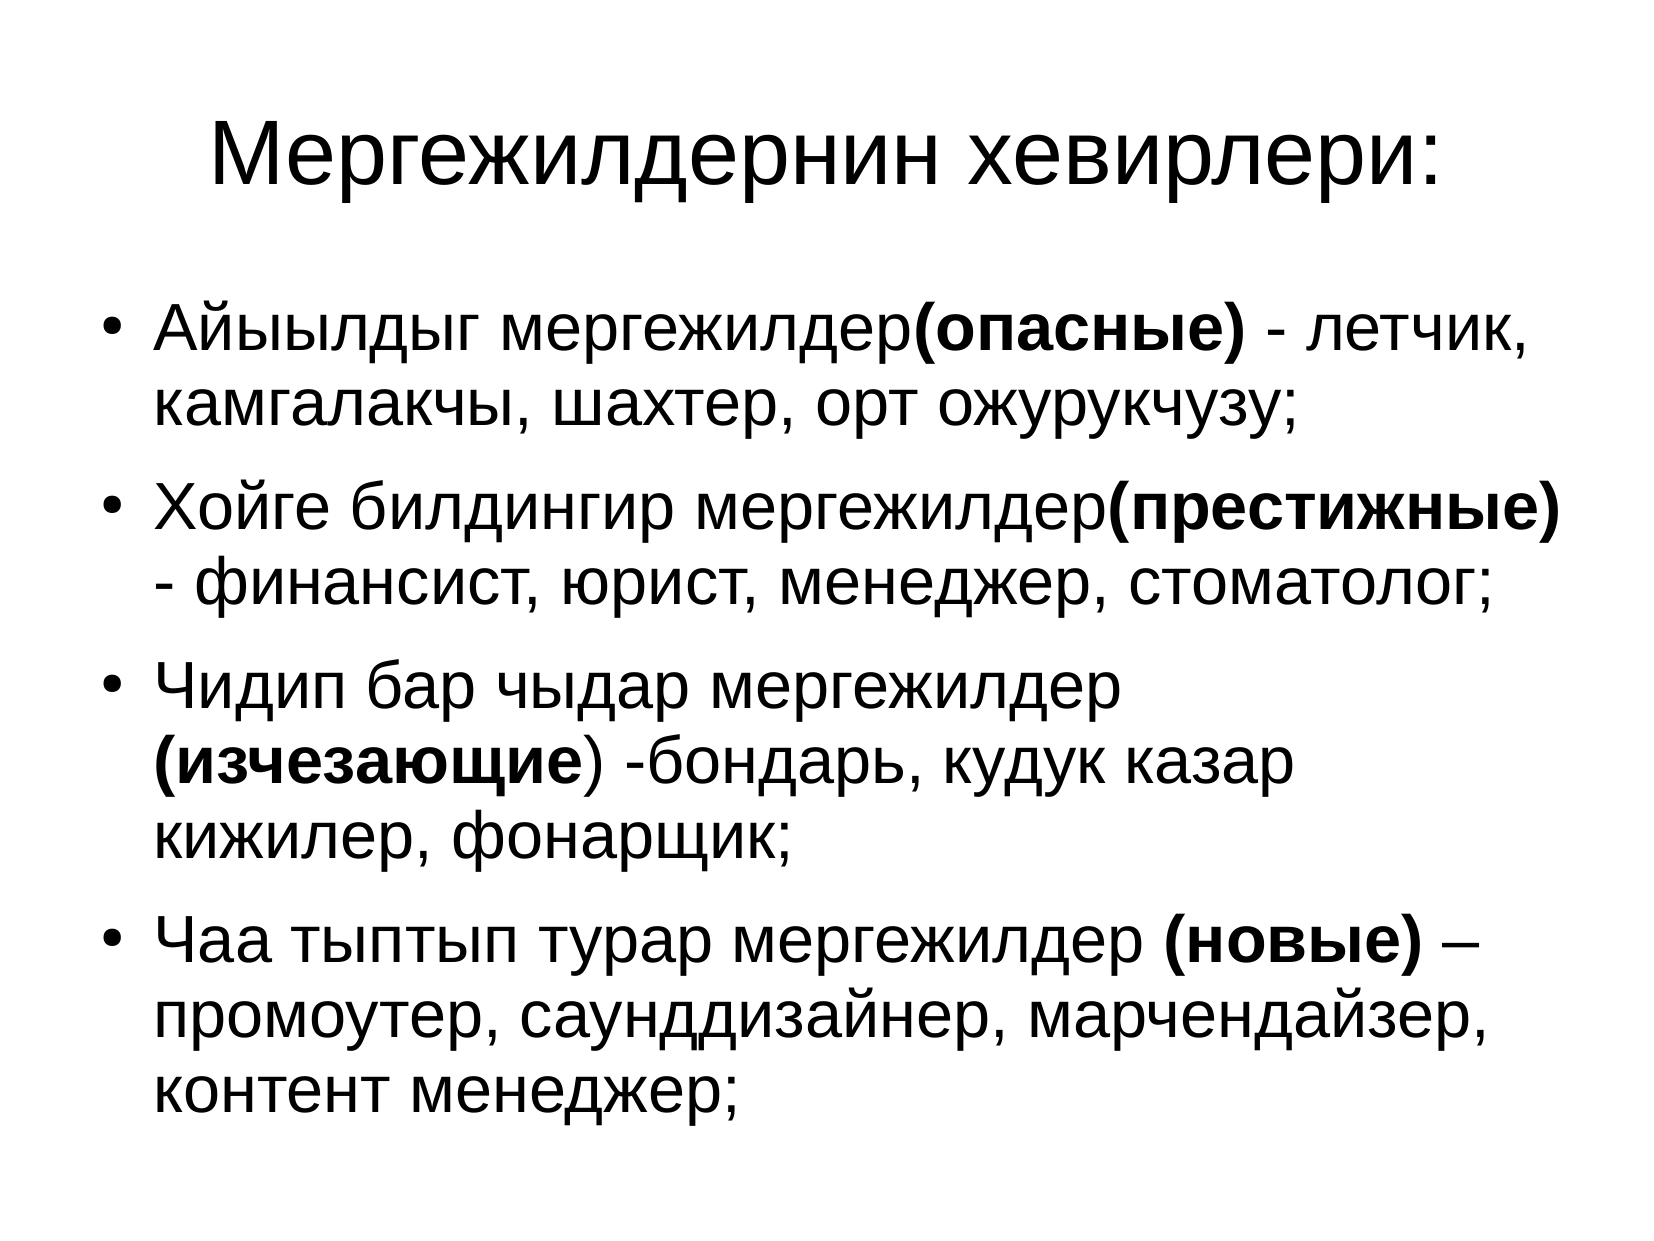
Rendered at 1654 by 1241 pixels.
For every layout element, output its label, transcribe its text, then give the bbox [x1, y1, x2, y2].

list Айыылдыг мергежилдер(опасные) - летчик, камгалакчы, шахтер, орт ожурукчузу; Хойге билдингир мергежилдер(престижные) - финансист, юрист, менеджер, стоматолог; Чидип бар чыдар мергежилдер (изчезающие) -бондарь, кудук казар кижилер, фонарщик; Чаа тыптып турар мергежилдер (новые) – промоутер, саунддизайнер, марчендайзер, контент менеджер; [82, 290, 1571, 1241]
title Мергежилдернин хевирлери: [82, 56, 1571, 250]
